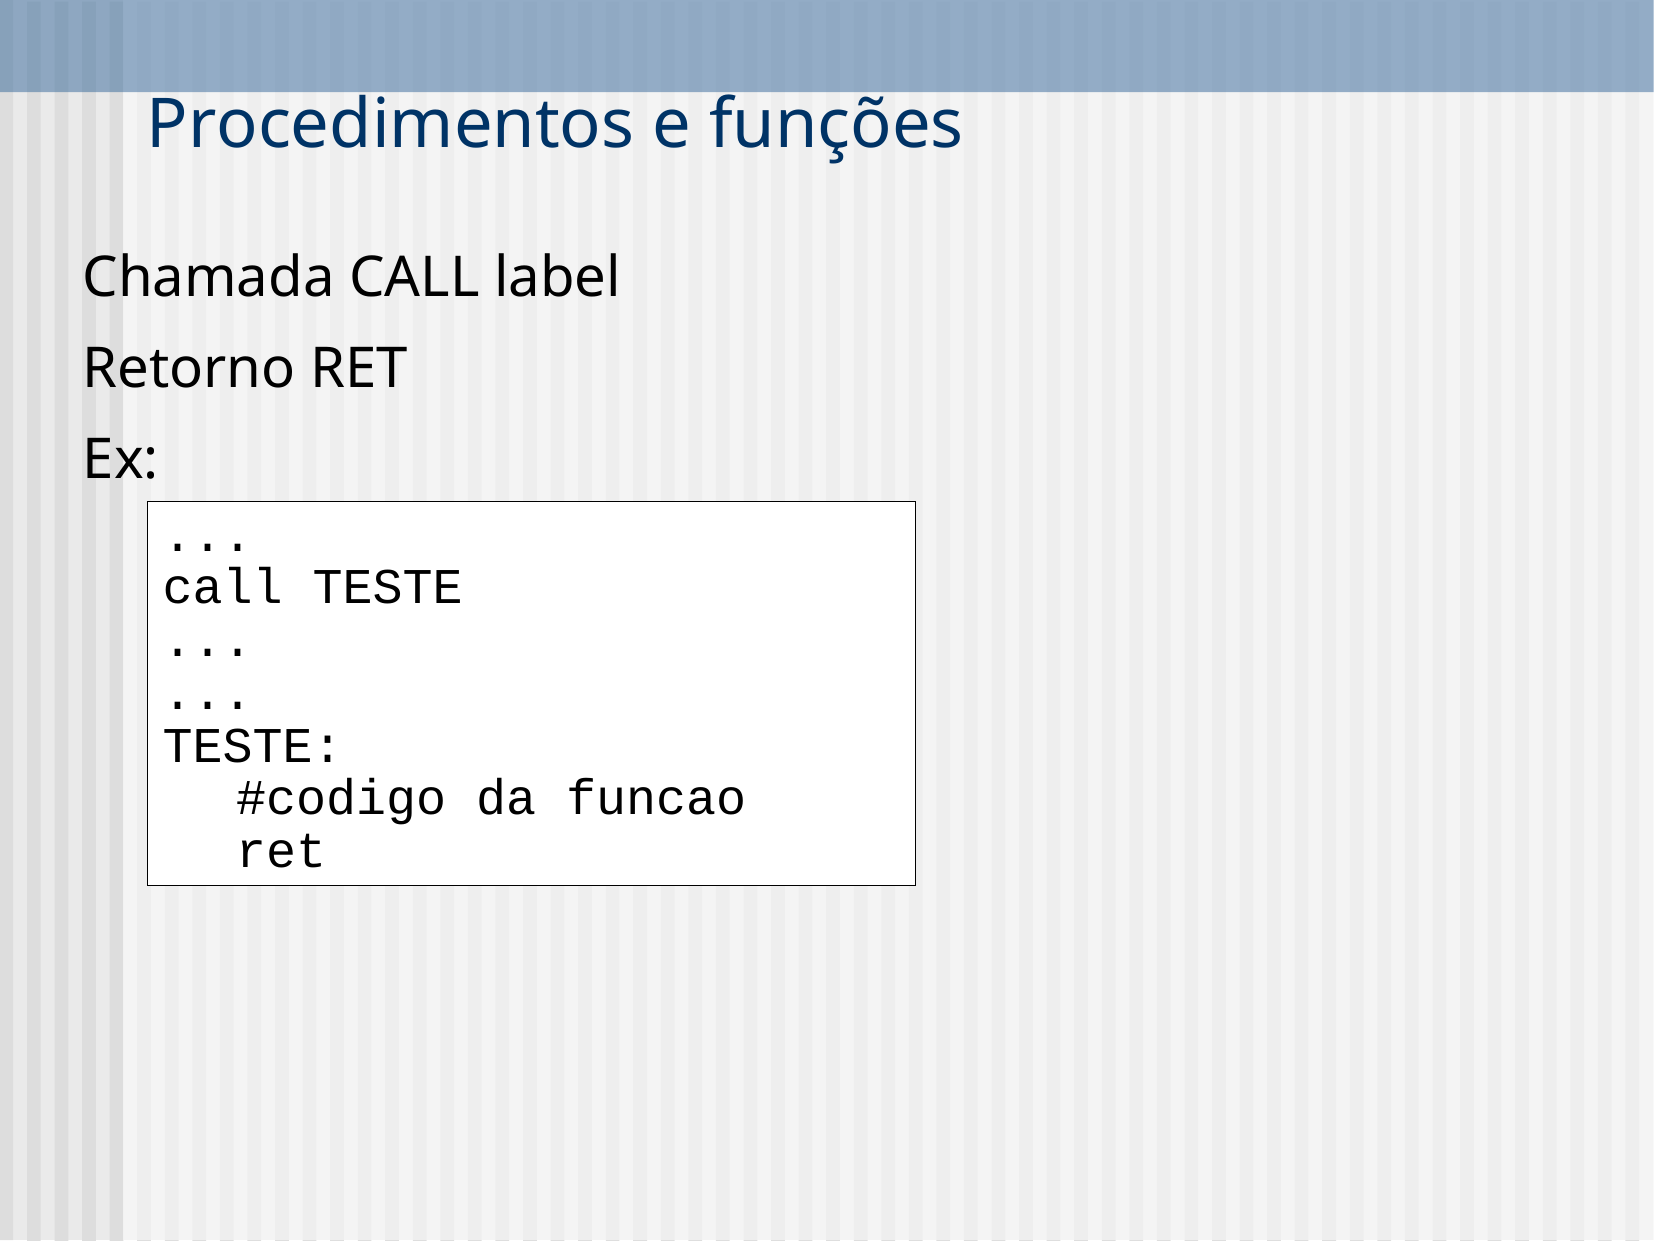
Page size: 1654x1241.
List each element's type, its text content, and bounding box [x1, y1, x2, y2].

text_box ... call TESTE ... ... TESTE: #codigo da funcao ret [147, 501, 916, 871]
title Procedimentos e funções [146, 36, 1536, 204]
list Chamada CALL label Retorno RET Ex: [82, 236, 1571, 1094]
